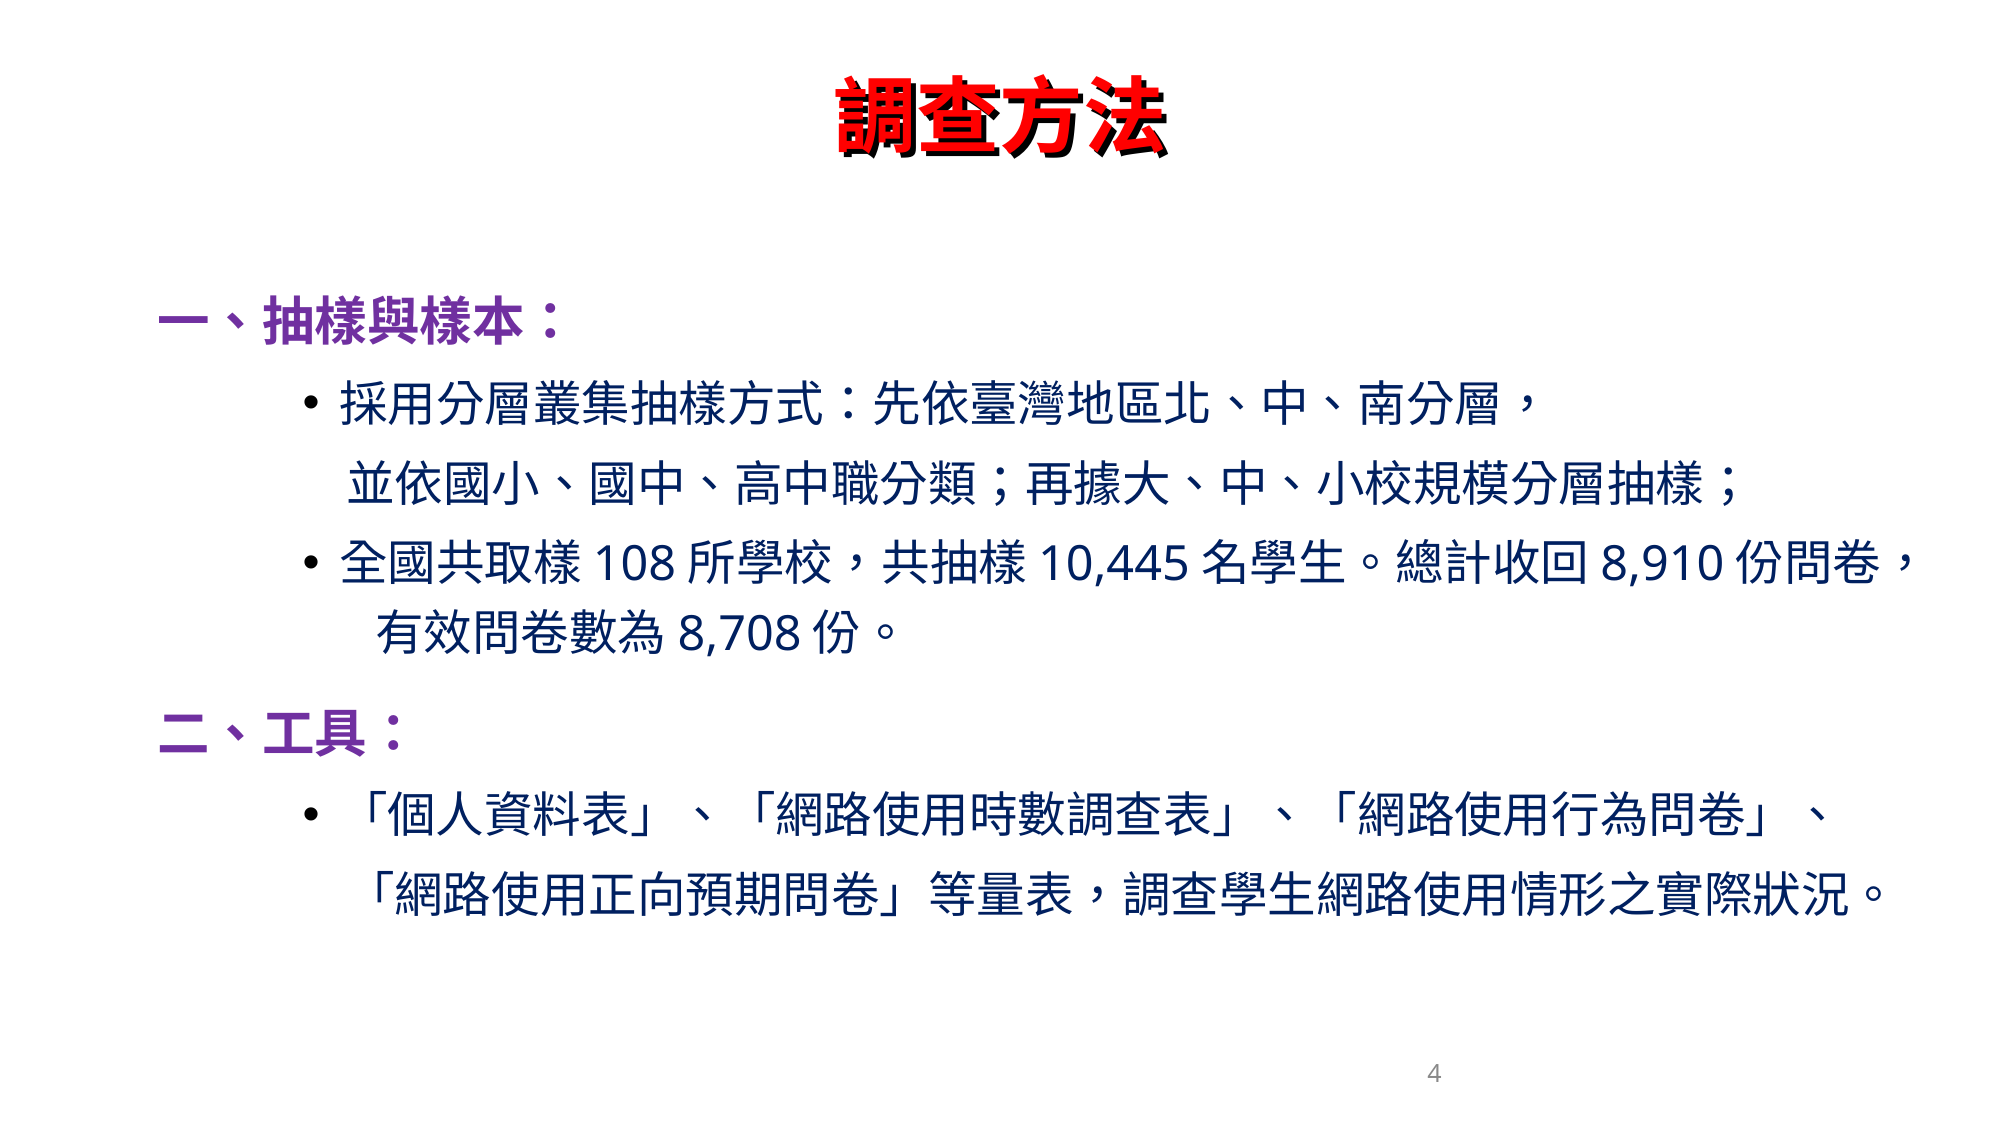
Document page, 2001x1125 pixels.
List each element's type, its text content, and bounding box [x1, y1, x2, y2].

list 一、抽樣與樣本： 採用分層叢集抽樣方式：先依臺灣地區北、中、南分層， 並依國小、國中、高中職分類；再據大、中、小校規模分層抽樣； 全國共取樣108所學校，共抽樣10,445名學生。總計收回8,910份問卷，有效問卷數為8,708份。 二、工具： 「個人資料表」、「網路使用時數調查表」、「網路使用行為問卷」、 「網路使用正向預期問卷」等量表，調查學生網路使用情形之實際狀況。 [142, 267, 1901, 982]
text_box 4 [1412, 1042, 1863, 1103]
text_box 調查方法 [137, 37, 1863, 202]
